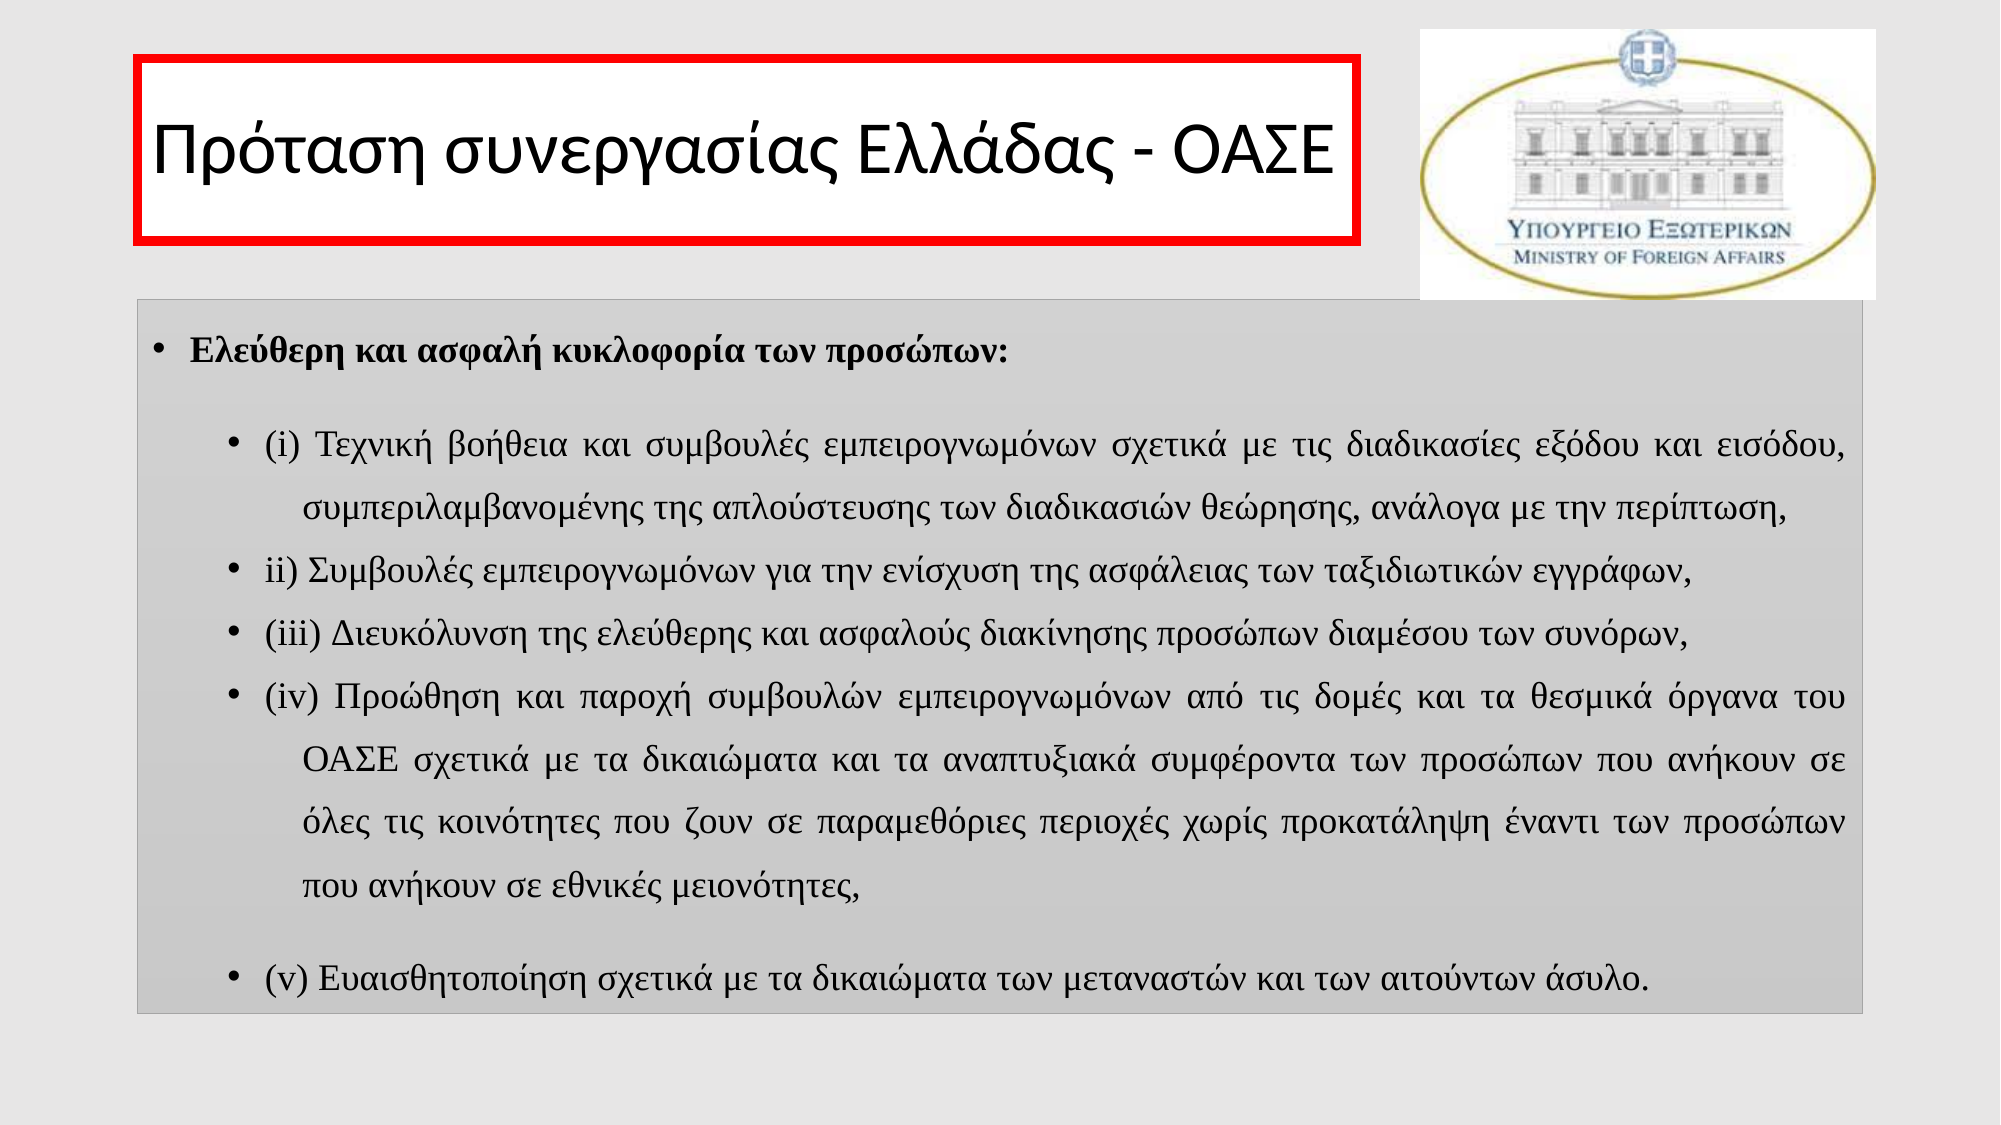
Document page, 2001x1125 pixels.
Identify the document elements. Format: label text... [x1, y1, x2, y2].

list Ελεύθερη και ασφαλή κυκλοφορία των προσώπων: (i) Τεχνική βοήθεια και συμβουλές εμπειρογνωμόνων σχετικά με τις διαδικασίες εξόδου και εισόδου, συμπεριλαμβανομένης της απλούστευσης των διαδικασιών θεώρησης, ανάλογα με την περίπτωση, ii) Συμβουλές εμπειρογνωμόνων για την ενίσχυση της ασφάλειας των ταξιδιωτικών εγγράφων, (iii) Διευκόλυνση της ελεύθερης και ασφαλούς διακίνησης προσώπων διαμέσου των συνόρων, (iv) Προώθηση και παροχή συμβουλών εμπειρογνωμόνων από τις δομές και τα θεσμικά όργανα του ΟΑΣΕ σχετικά με τα δικαιώματα και τα αναπτυξιακά συμφέροντα των προσώπων που ανήκουν σε όλες τις κοινότητες που ζουν σε παραμεθόριες περιοχές χωρίς προκατάληψη έναντι των προσώπων που ανήκουν σε εθνικές μειονότητες, (v) Ευαισθητοποίηση σχετικά με τα δικαιώματα των μεταναστών και των αιτούντων άσυλο. [137, 299, 1863, 1014]
picture [1420, 29, 1876, 300]
title Πρόταση συνεργασίας Ελλάδας - ΟΑΣΕ [137, 58, 1357, 241]
